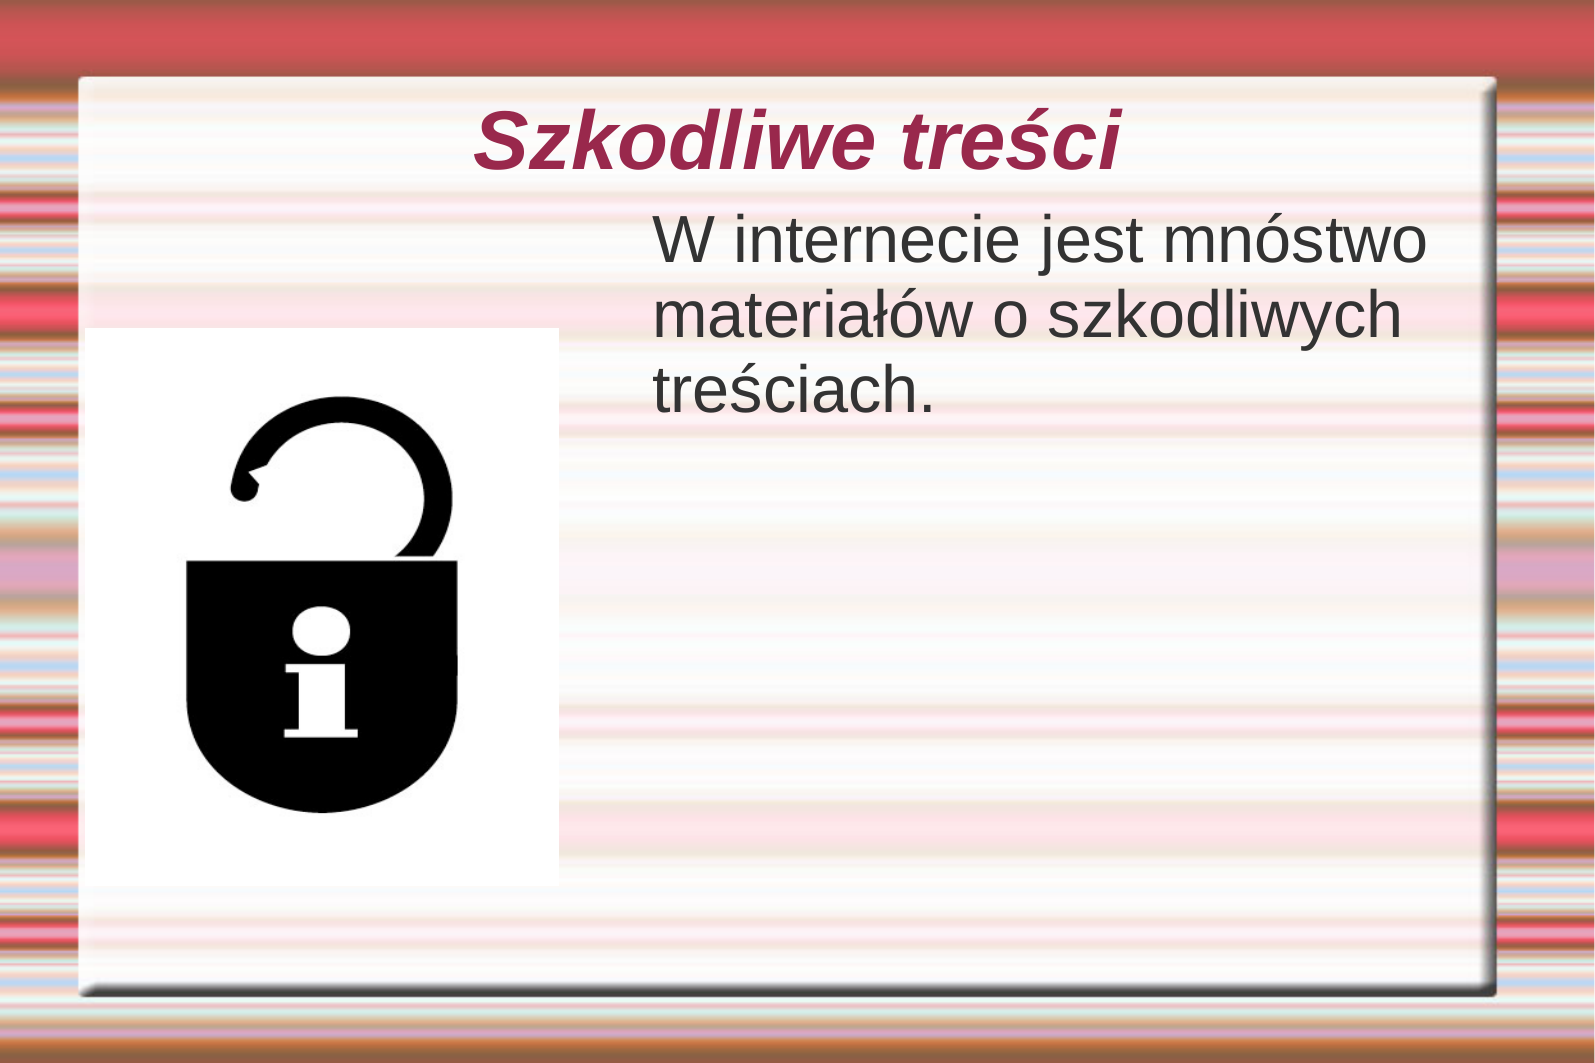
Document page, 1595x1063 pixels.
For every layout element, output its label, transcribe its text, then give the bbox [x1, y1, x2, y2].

list W internecie jest mnóstwo materiałów o szkodliwych treściach. [569, 202, 1463, 988]
picture [0, 0, 1595, 1063]
title Szkodliwe treści [117, 94, 1479, 281]
